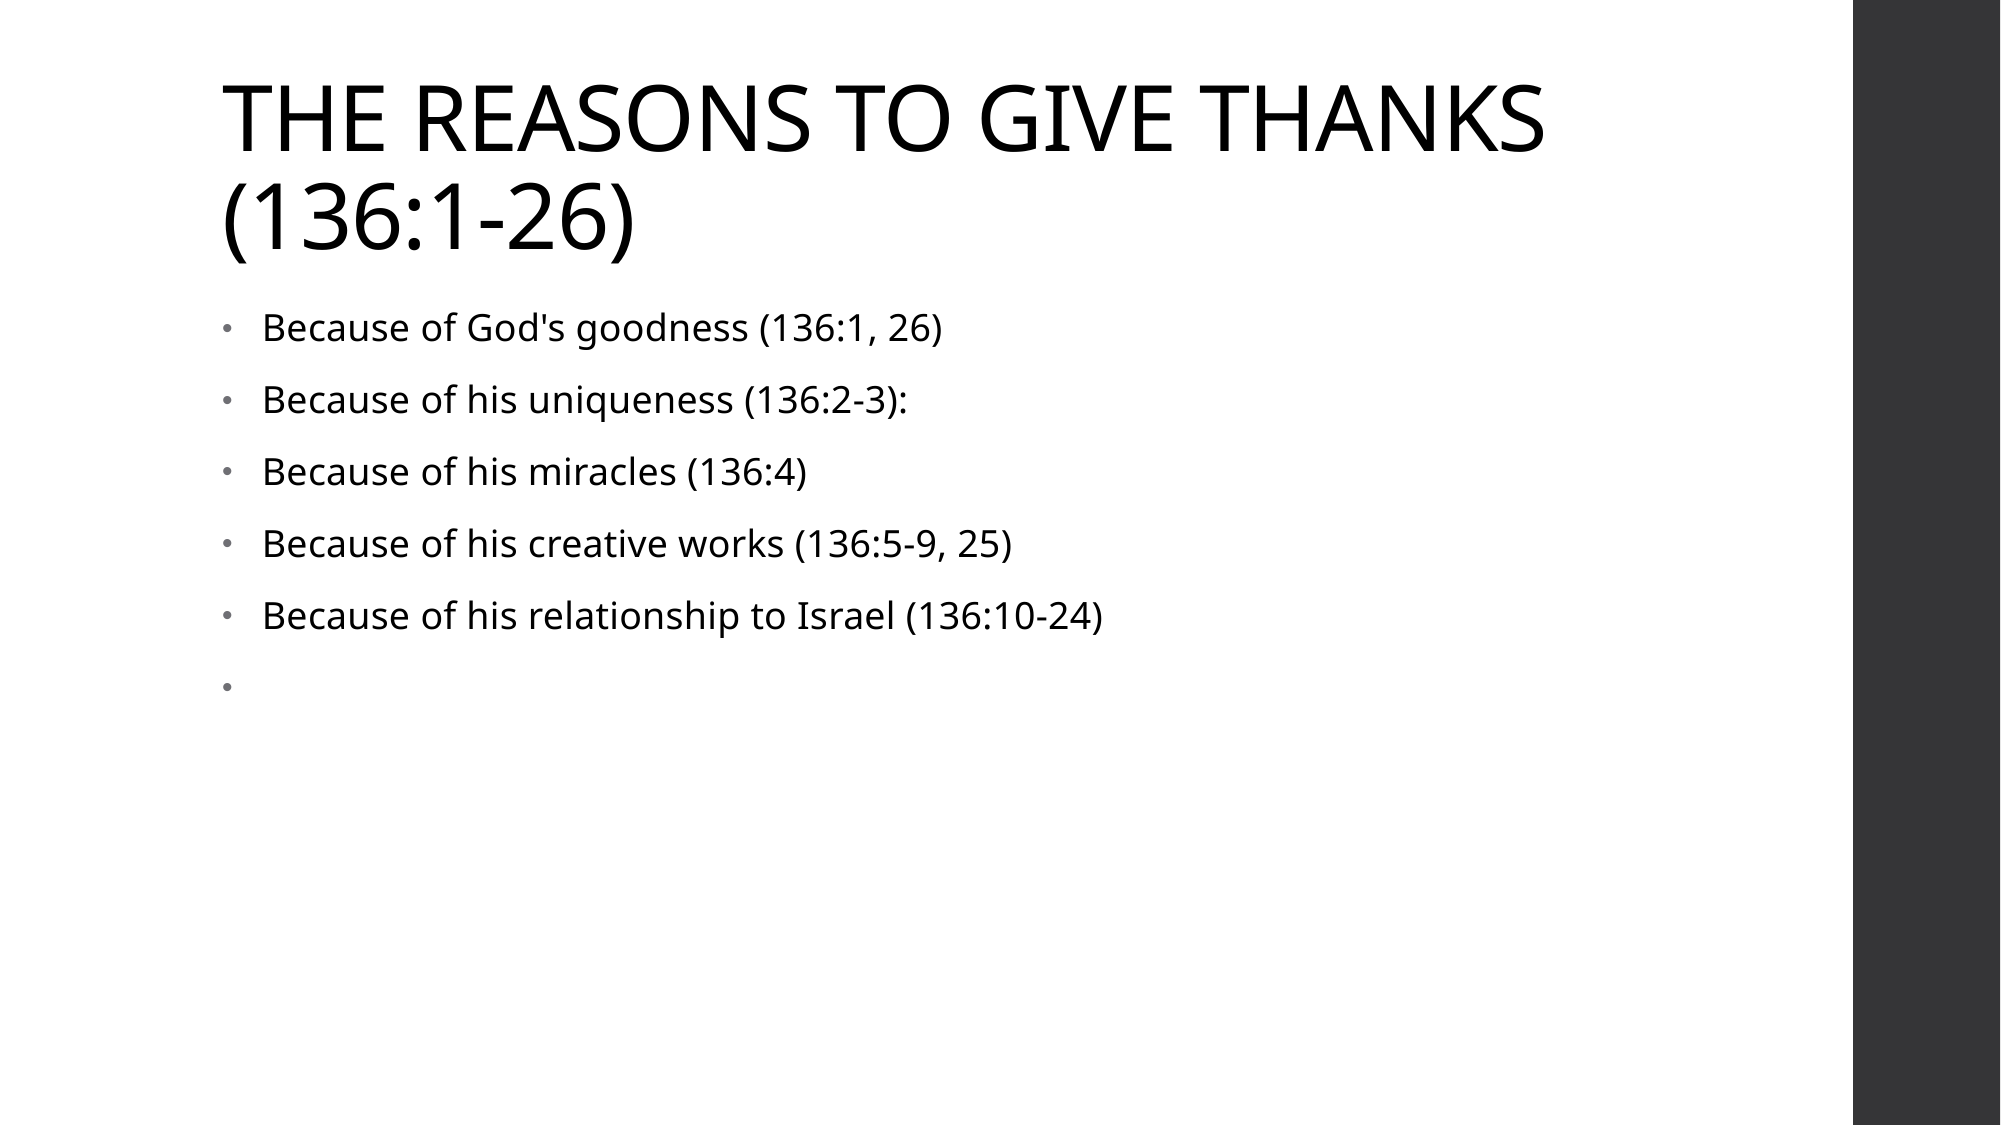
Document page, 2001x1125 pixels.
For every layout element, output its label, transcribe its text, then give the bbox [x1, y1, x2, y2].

title THE REASONS TO GIVE THANKS (136:1-26) [206, 60, 1797, 278]
list Because of God's goodness (136:1, 26) Because of his uniqueness (136:2-3): Because of his miracles (136:4) Because of his creative works (136:5-9, 25) Because of his relationship to Israel (136:10-24) [206, 299, 1617, 1014]
